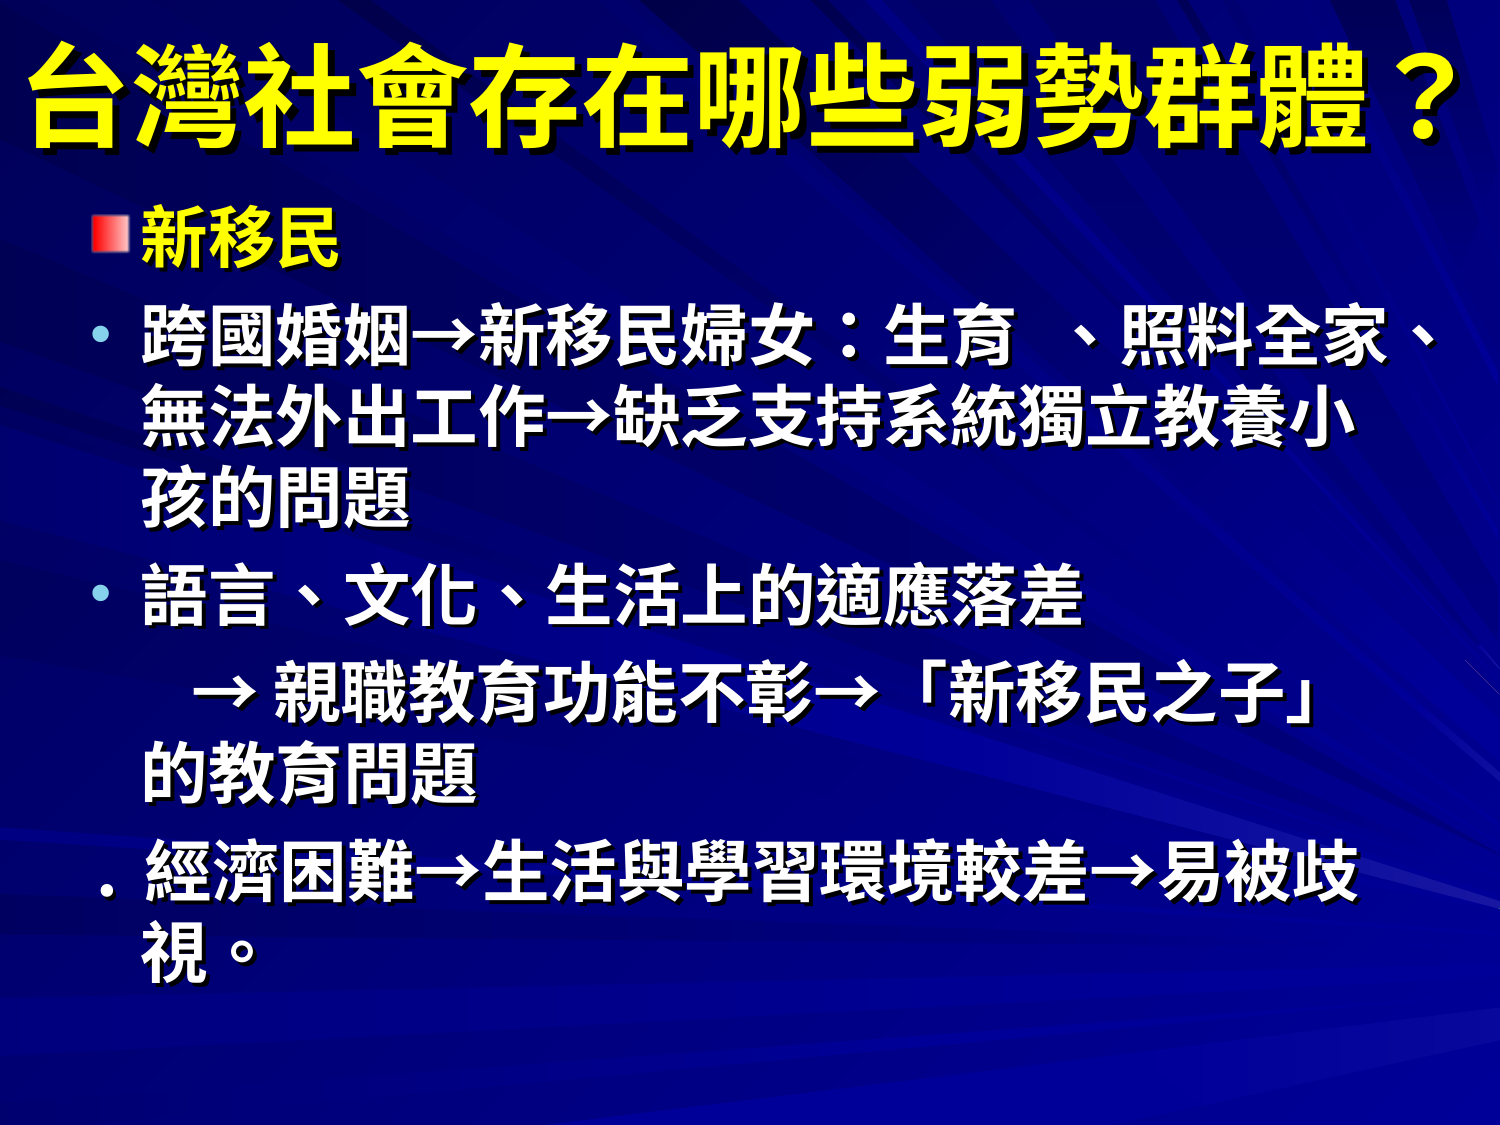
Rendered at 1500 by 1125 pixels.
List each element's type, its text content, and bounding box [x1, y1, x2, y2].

title 台灣社會存在哪些弱勢群體？ [0, 0, 1500, 188]
list 新移民 跨國婚姻→新移民婦女：生育 、照料全家、無法外出工作→缺乏支持系統獨立教養小孩的問題 語言、文化、生活上的適應落差 →親職教育功能不彰→「新移民之子」的教育問題 .經濟困難→生活與學習環境較差→易被歧視。 [75, 187, 1426, 1006]
